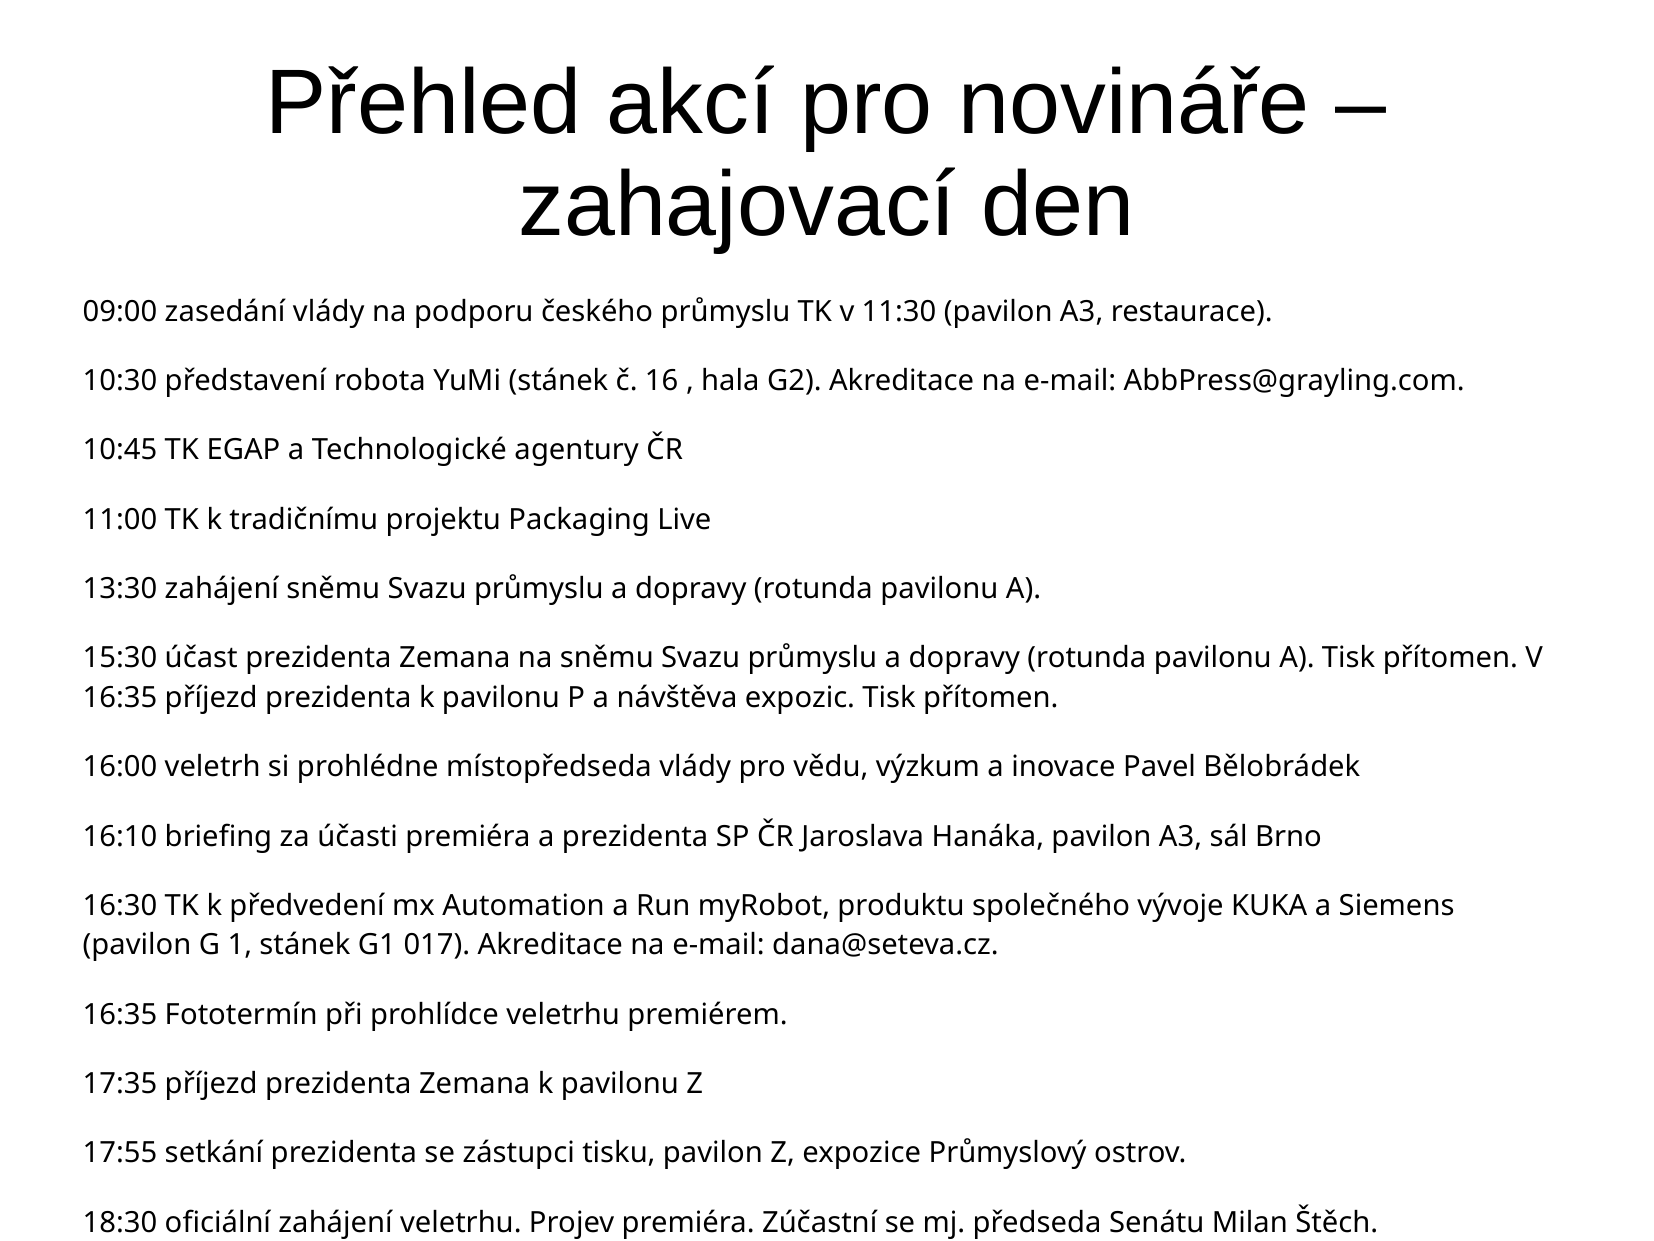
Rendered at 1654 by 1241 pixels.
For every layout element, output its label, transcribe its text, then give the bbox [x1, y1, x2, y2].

list 09:00 zasedání vlády na podporu českého průmyslu TK v 11:30 (pavilon A3, restaurace). 10:30 představení robota YuMi (stánek č. 16 , hala G2). Akreditace na e-mail: AbbPress@grayling.com. 10:45 TK EGAP a Technologické agentury ČR 11:00 TK k tradičnímu projektu Packaging Live 13:30 zahájení sněmu Svazu průmyslu a dopravy (rotunda pavilonu A). 15:30 účast prezidenta Zemana na sněmu Svazu průmyslu a dopravy (rotunda pavilonu A). Tisk přítomen. V 16:35 příjezd prezidenta k pavilonu P a návštěva expozic. Tisk přítomen. 16:00 veletrh si prohlédne místopředseda vlády pro vědu, výzkum a inovace Pavel Bělobrádek 16:10 briefing za účasti premiéra a prezidenta SP ČR Jaroslava Hanáka, pavilon A3, sál Brno 16:30 TK k předvedení mx Automation a Run myRobot, produktu společného vývoje KUKA a Siemens (pavilon G 1, stánek G1 017). Akreditace na e-mail: dana@seteva.cz. 16:35 Fototermín při prohlídce veletrhu premiérem. 17:35 příjezd prezidenta Zemana k pavilonu Z 17:55 setkání prezidenta se zástupci tisku, pavilon Z, expozice Průmyslový ostrov. 18:30 oficiální zahájení veletrhu. Projev premiéra. Zúčastní se mj. předseda Senátu Milan Štěch. [82, 290, 1571, 1140]
title Přehled akcí pro novináře – zahajovací den [82, 49, 1571, 257]
